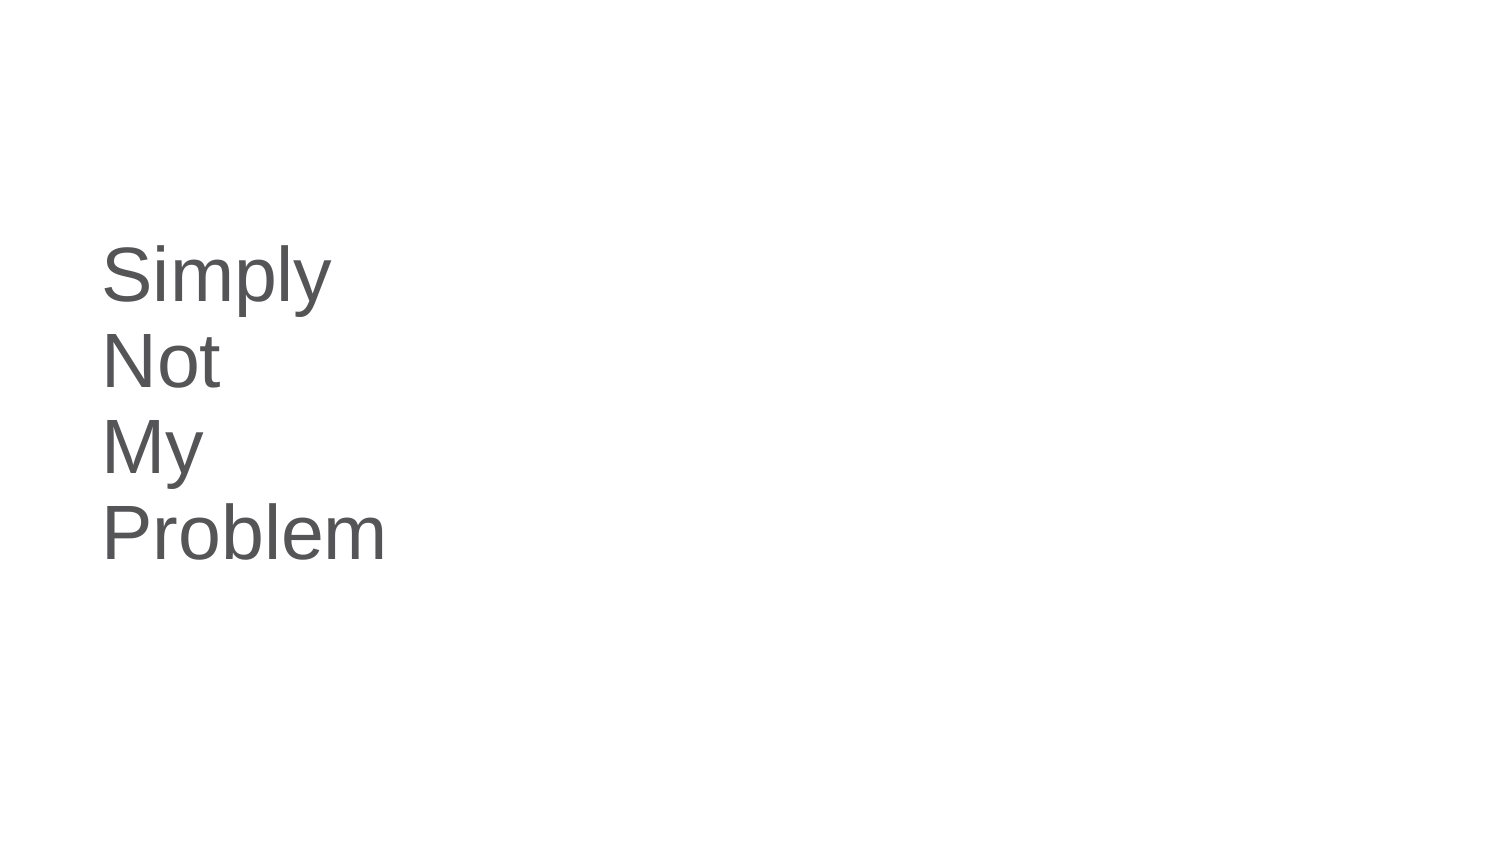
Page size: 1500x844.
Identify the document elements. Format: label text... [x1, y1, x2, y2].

list Simply Not My Problem [86, 143, 1442, 664]
